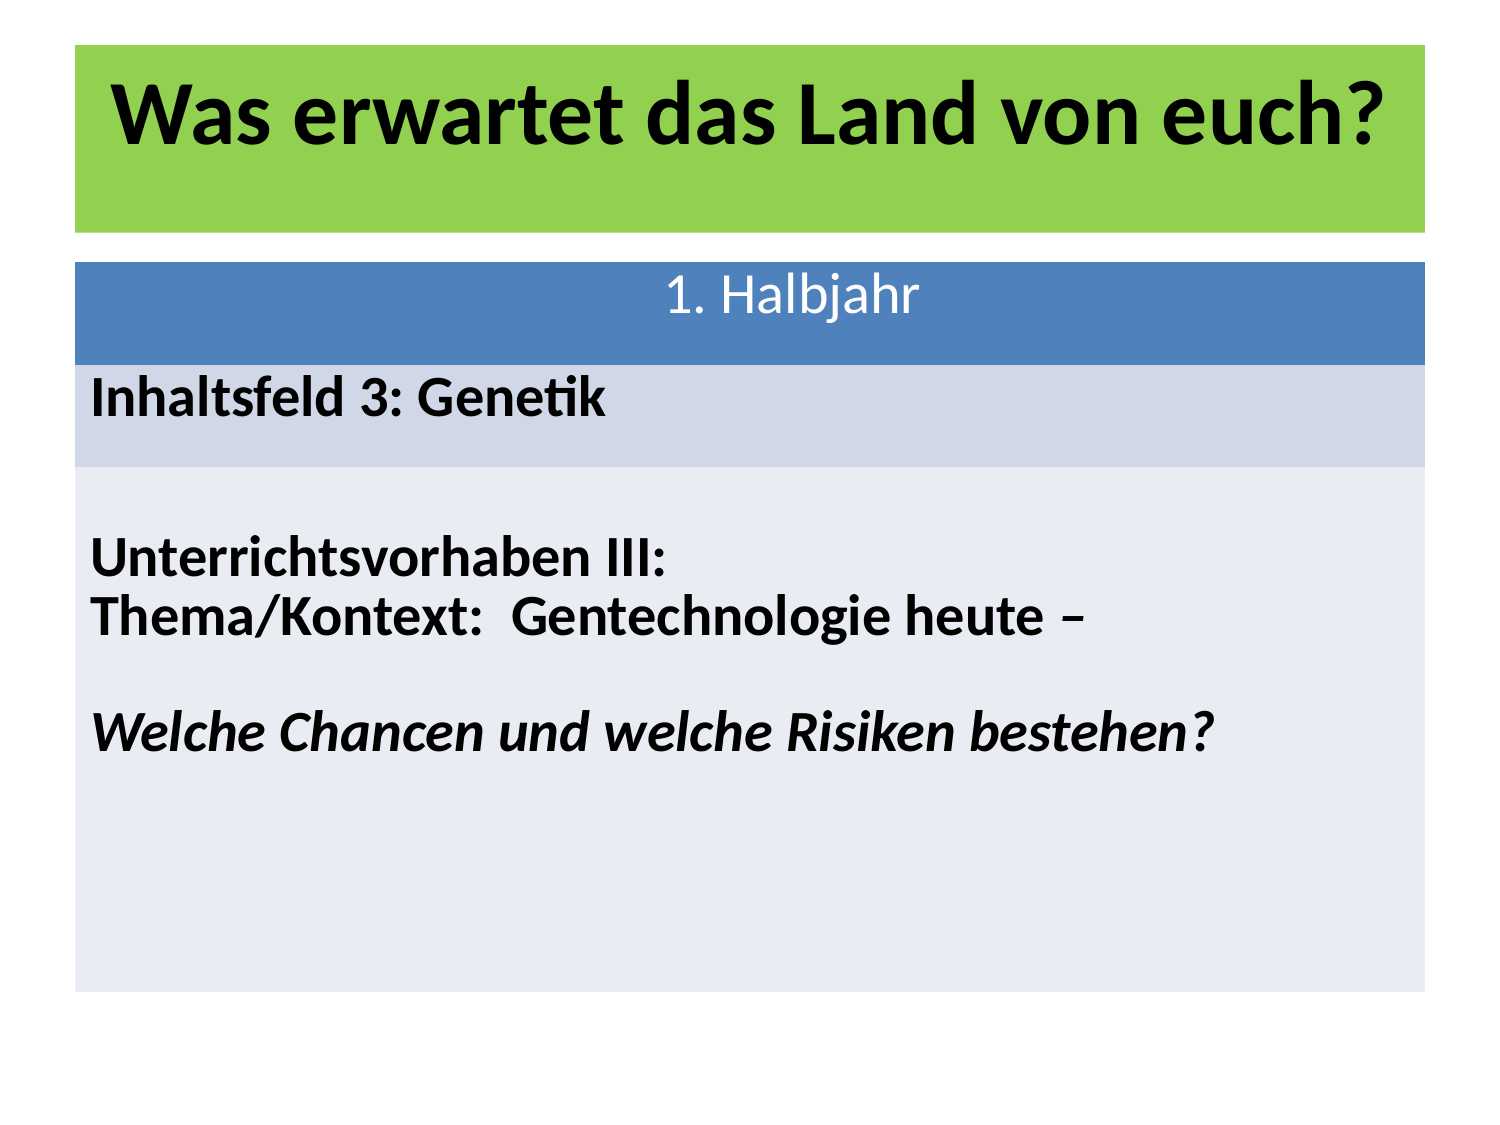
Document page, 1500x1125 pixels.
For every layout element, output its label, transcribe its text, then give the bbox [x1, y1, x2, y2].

table_cell Inhaltsfeld 3: Genetik [75, 365, 1425, 467]
table_header 1. Halbjahr [75, 262, 1425, 365]
table_cell Unterrichtsvorhaben III: Thema/Kontext: Gentechnologie heute – Welche Chancen und welche Risiken bestehen? [75, 467, 1425, 992]
title Was erwartet das Land von euch? [75, 45, 1425, 233]
